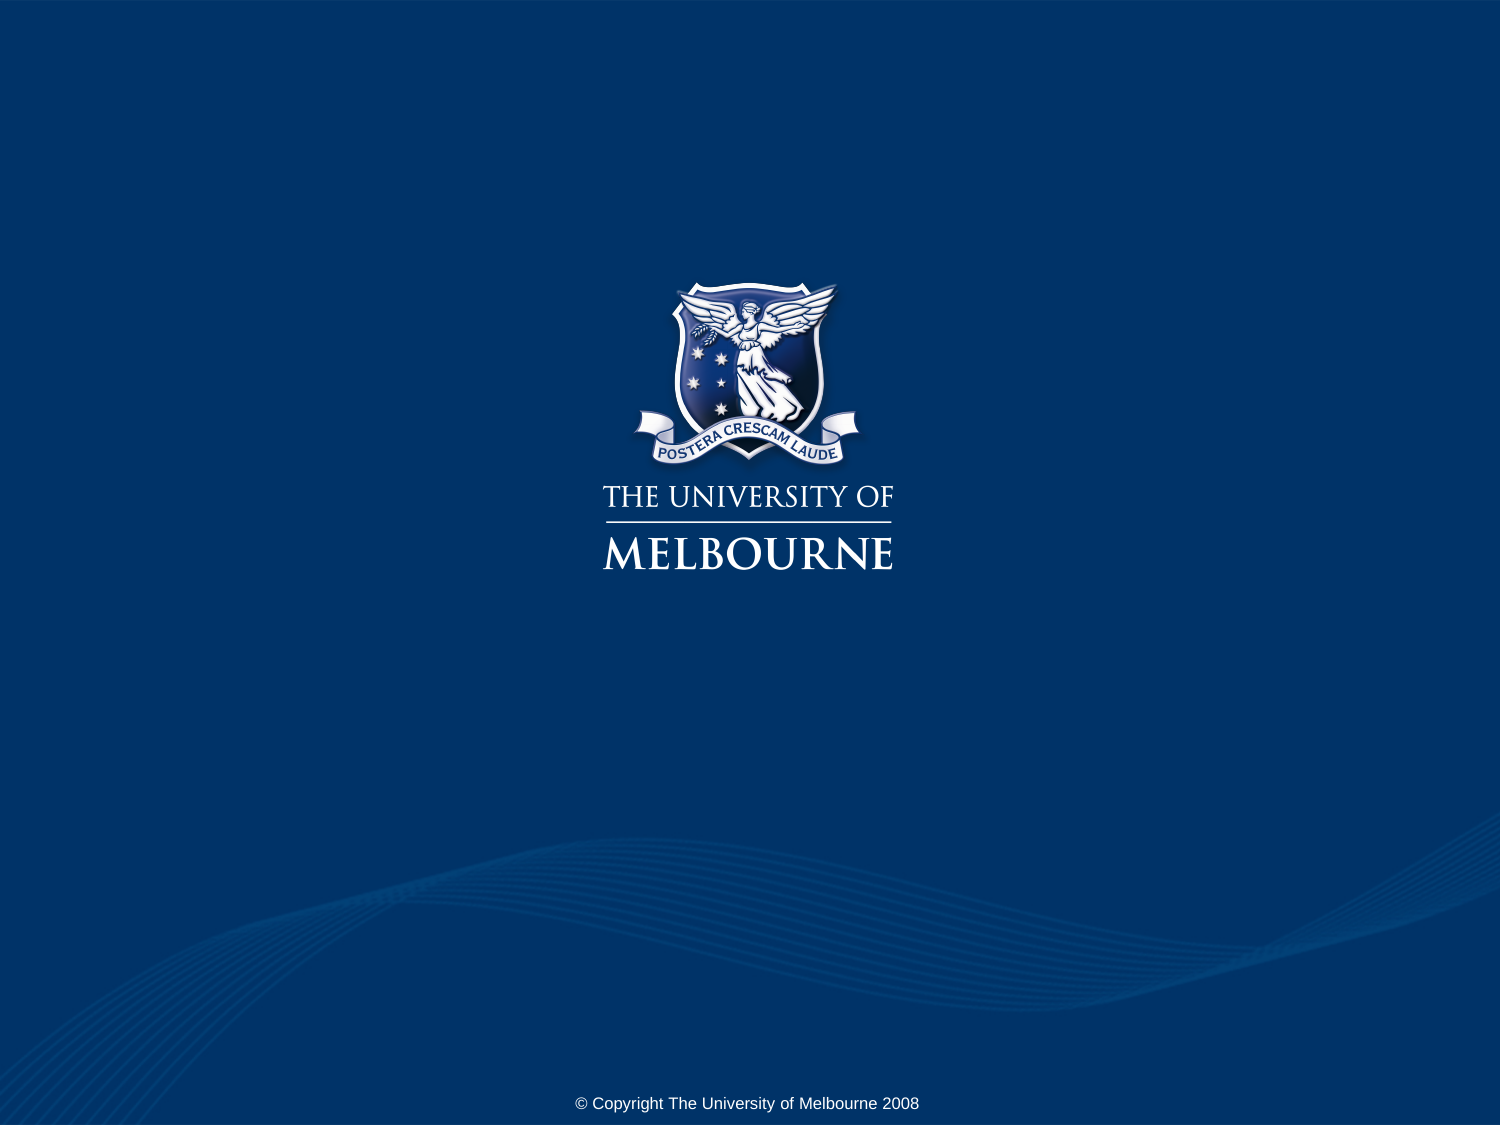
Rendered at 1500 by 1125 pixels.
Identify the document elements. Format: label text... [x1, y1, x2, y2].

text_box © Copyright The University of Melbourne 2008 [0, 1084, 1500, 1125]
picture [0, 0, 1500, 1084]
